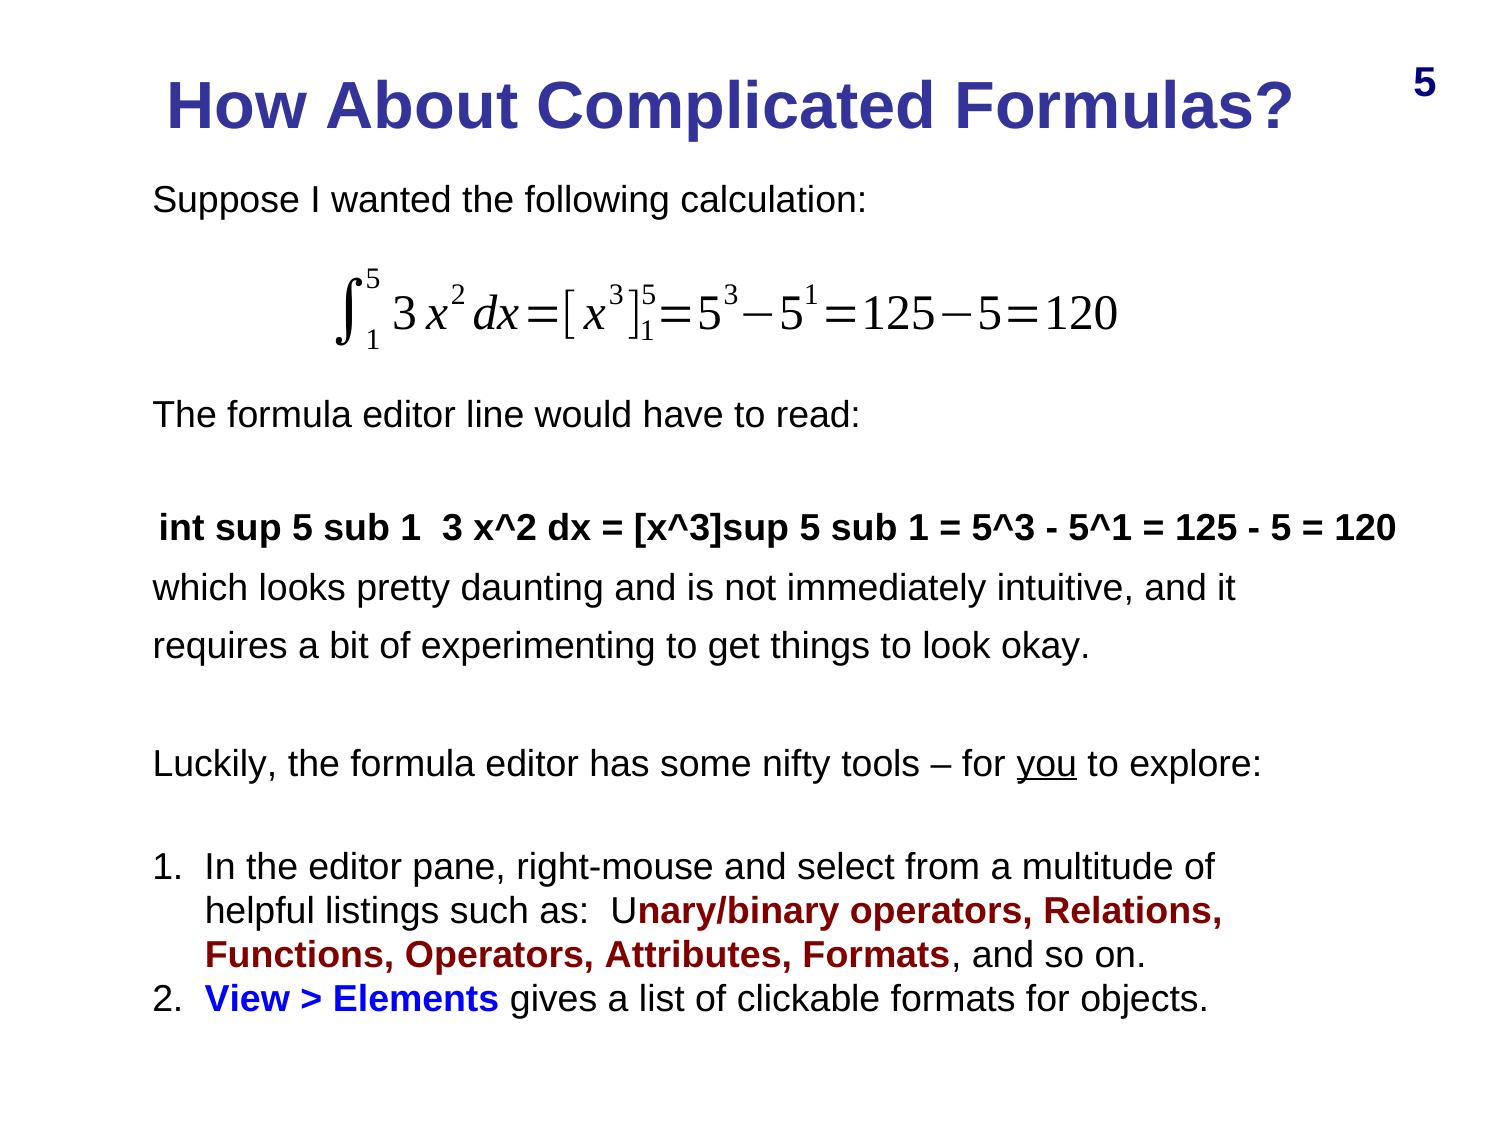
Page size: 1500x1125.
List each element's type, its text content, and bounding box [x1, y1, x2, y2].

list Suppose I wanted the following calculation: The formula editor line would have to read: int sup 5 sub 1 3 x^2 dx = [x^3]sup 5 sub 1 = 5^3 - 5^1 = 125 - 5 = 120 which looks pretty daunting and is not immediately intuitive, and it requires a bit of experimenting to get things to look okay. Luckily, the formula editor has some nifty tools – for you to explore: 1. In the editor pane, right-mouse and select from a multitude of helpful listings such as: Unary/binary operators, Relations, Functions, Operators, Attributes, Formats, and so on. 2. View > Elements gives a list of clickable formats for objects. [75, 178, 1463, 1035]
text_box 5 [1387, 47, 1463, 113]
title How About Complicated Formulas? [75, 59, 1388, 150]
chart [322, 262, 1126, 357]
